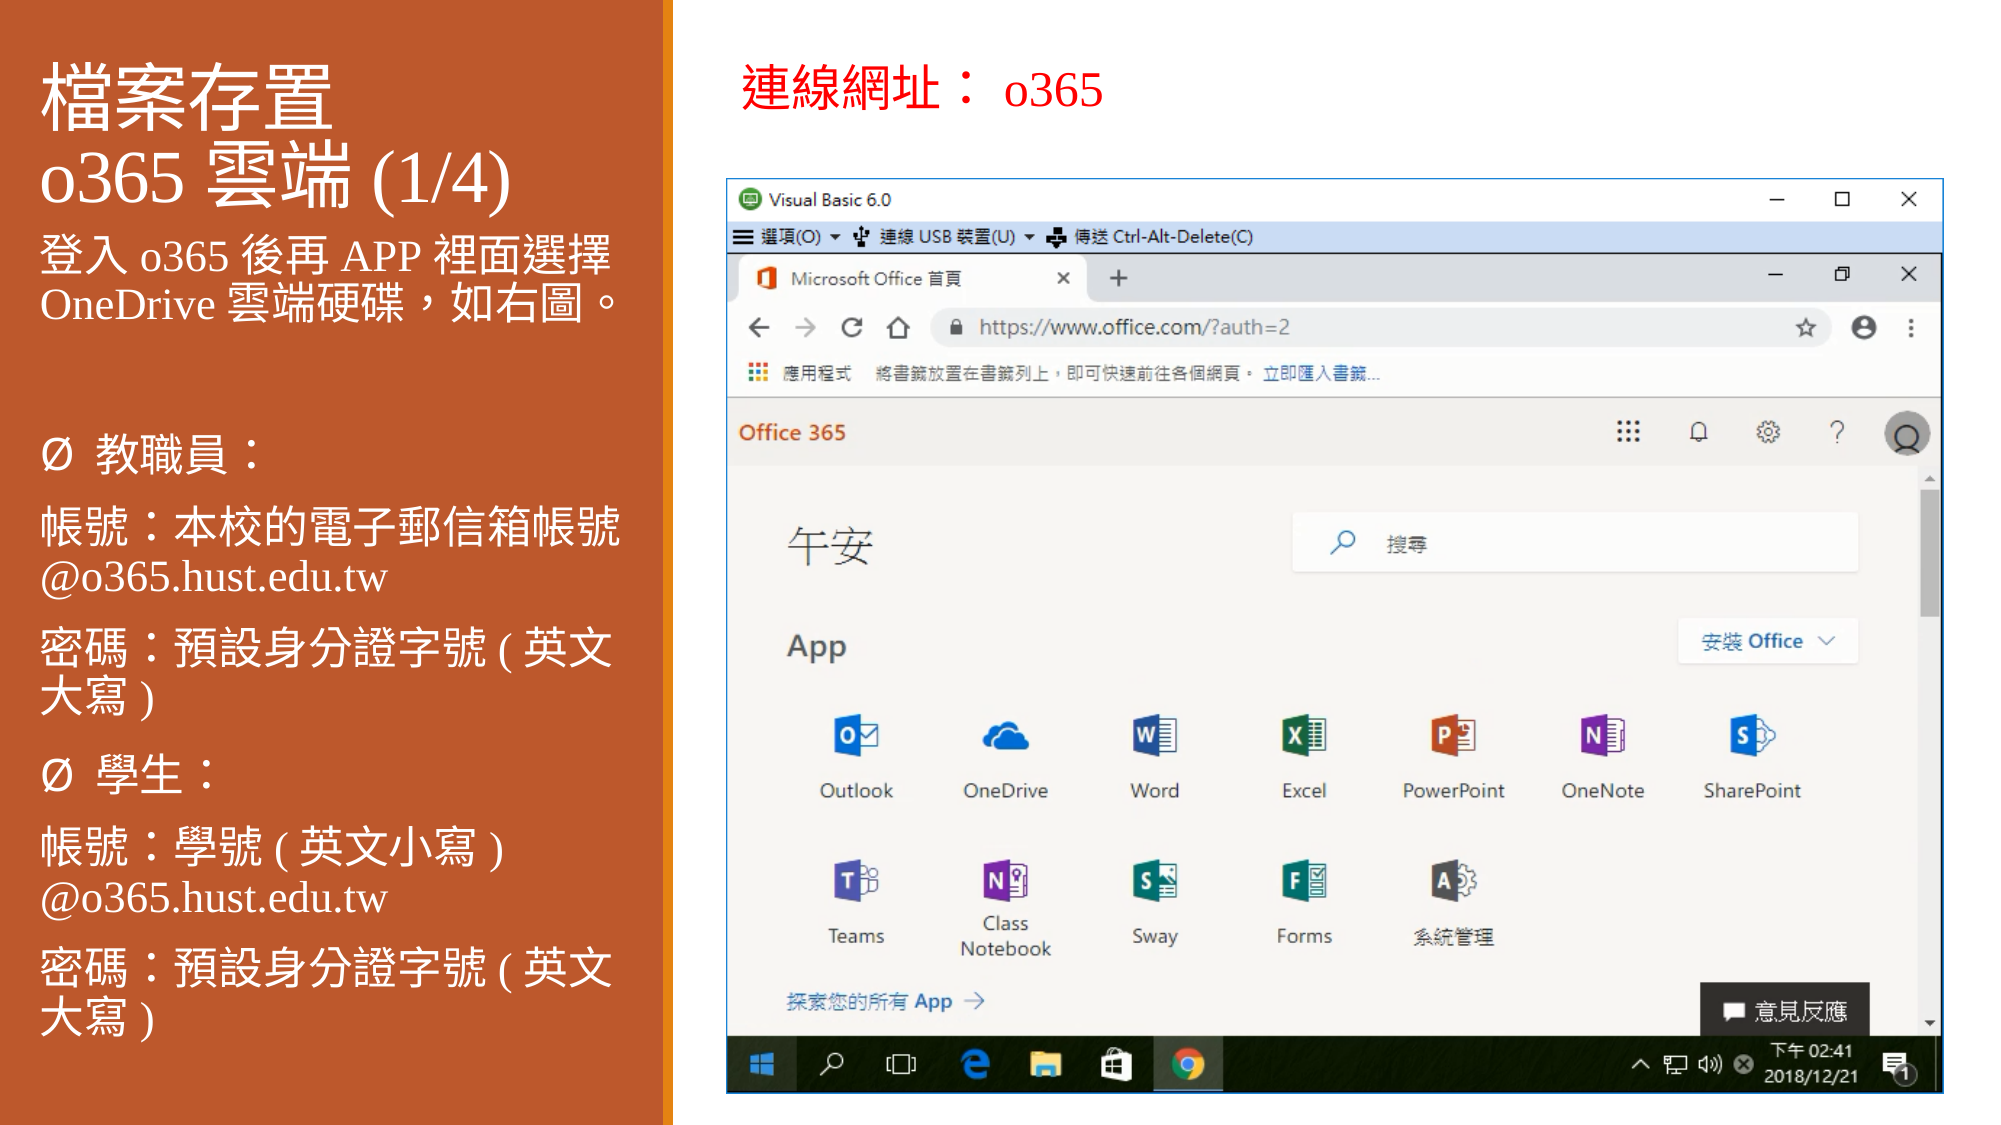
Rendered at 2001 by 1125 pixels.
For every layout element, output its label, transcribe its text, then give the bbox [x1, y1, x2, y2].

list 登入o365後再APP裡面選擇 OneDrive雲端硬碟，如右圖。 教職員： 帳號：本校的電子郵信箱帳號@o365.hust.edu.tw 密碼：預設身分證字號(英文大寫) 學生： 帳號：學號(英文小寫) @o365.hust.edu.tw 密碼：預設身分證字號(英文大寫) [24, 224, 638, 1094]
picture [726, 178, 1944, 1094]
text_box 連線網址：o365 [726, 49, 1124, 125]
title 檔案存置 o365雲端(1/4) [24, 42, 652, 225]
